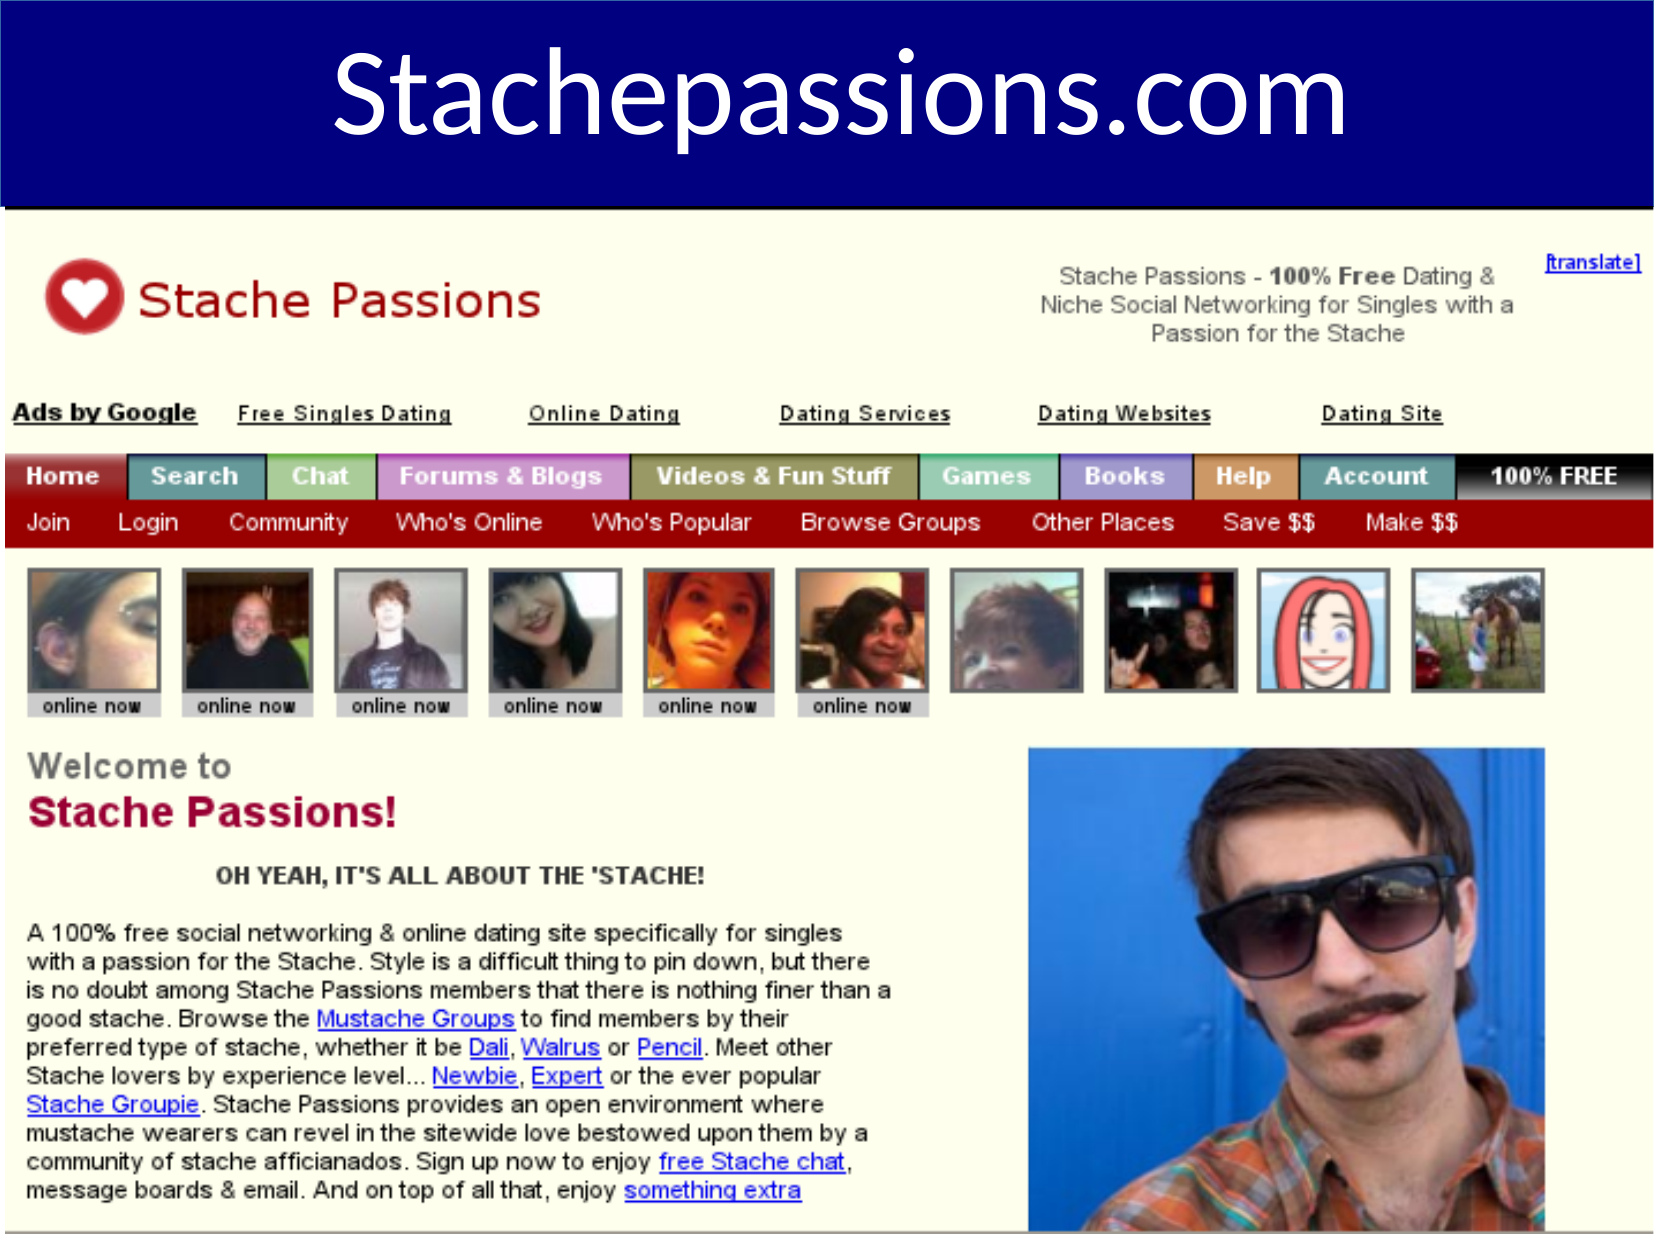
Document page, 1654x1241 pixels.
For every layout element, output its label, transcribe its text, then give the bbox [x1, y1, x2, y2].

picture [5, 206, 1654, 1234]
title Stachepassions.com [0, 0, 1654, 207]
